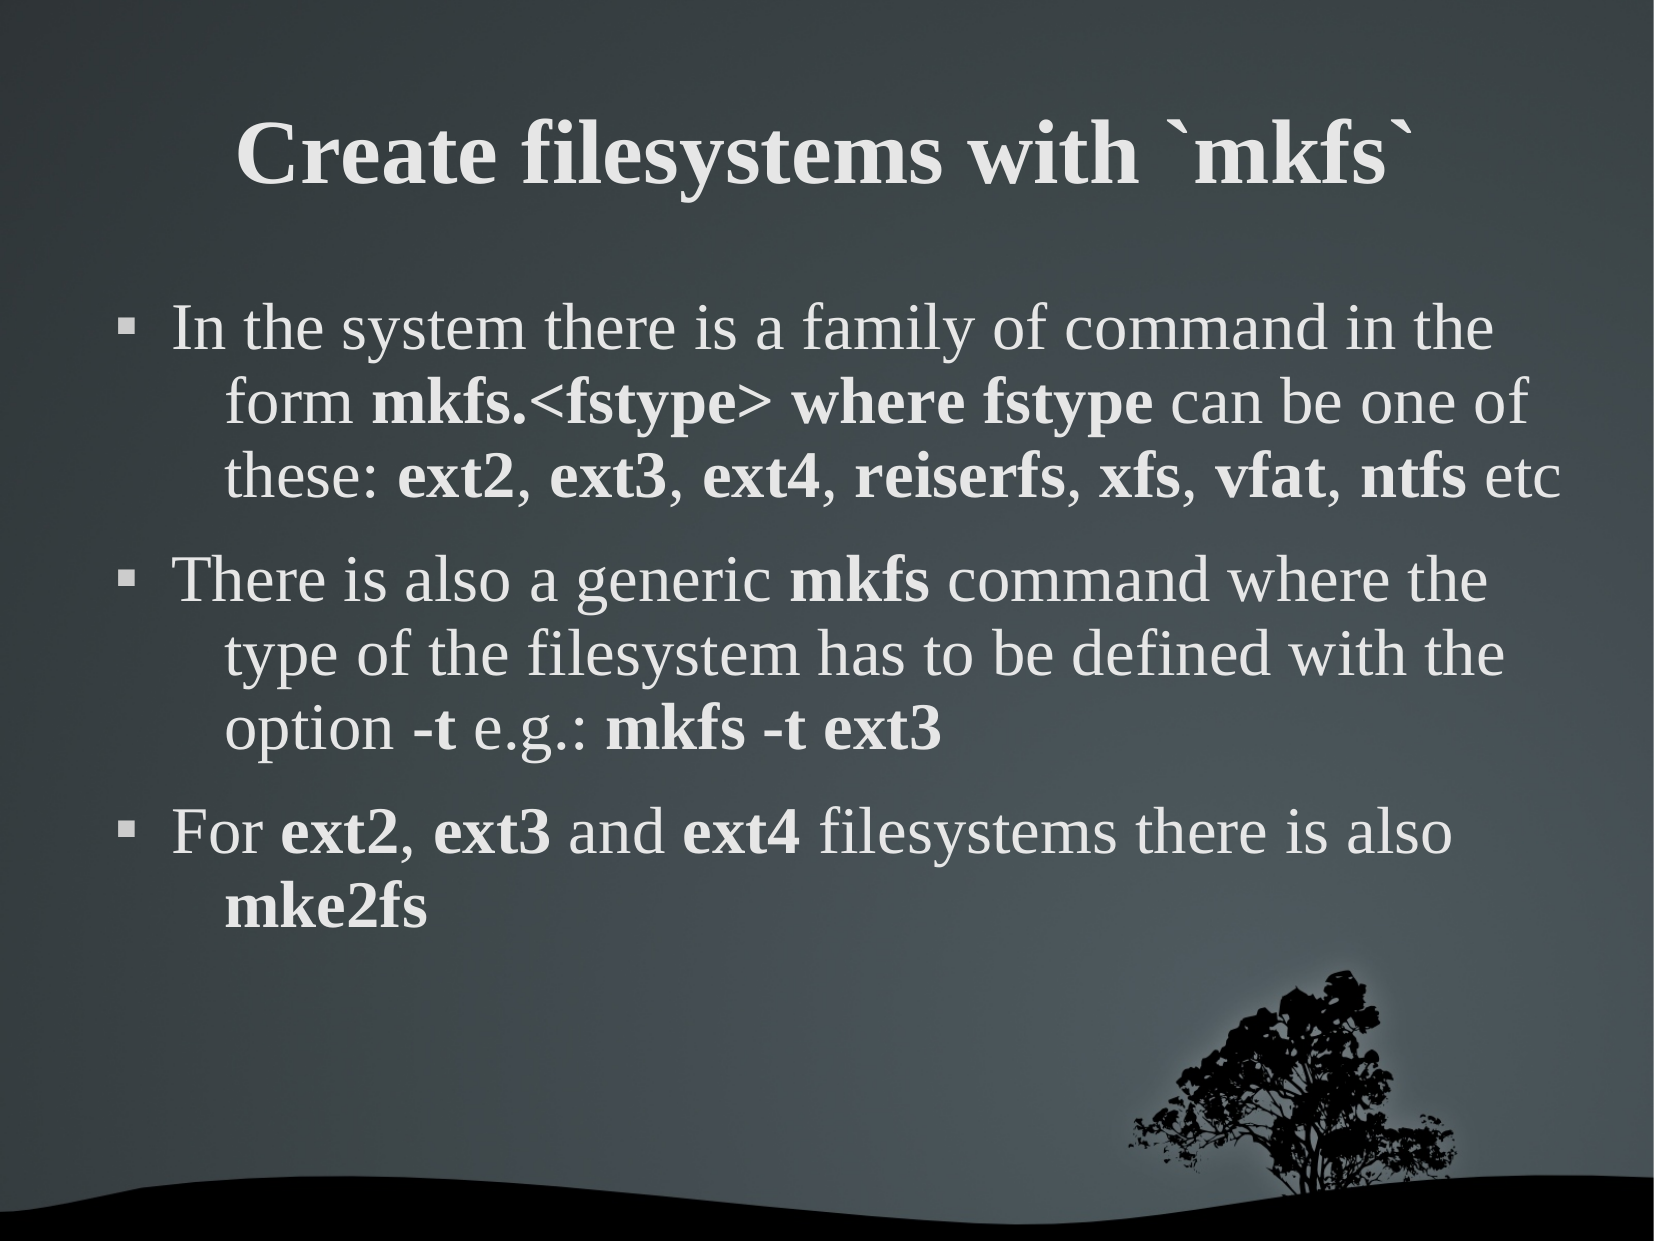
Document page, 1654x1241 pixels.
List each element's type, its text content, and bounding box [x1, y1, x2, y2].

title Create filesystems with `mkfs` [82, 33, 1571, 273]
list In the system there is a family of command in the form mkfs.<fstype> where fstype can be one of these: ext2, ext3, ext4, reiserfs, xfs, vfat, ntfs etc There is also a generic mkfs command where the type of the filesystem has to be defined with the option -t e.g.: mkfs -t ext3 For ext2, ext3 and ext4 filesystems there is also mke2fs [82, 290, 1571, 1122]
picture [0, 0, 1654, 1241]
